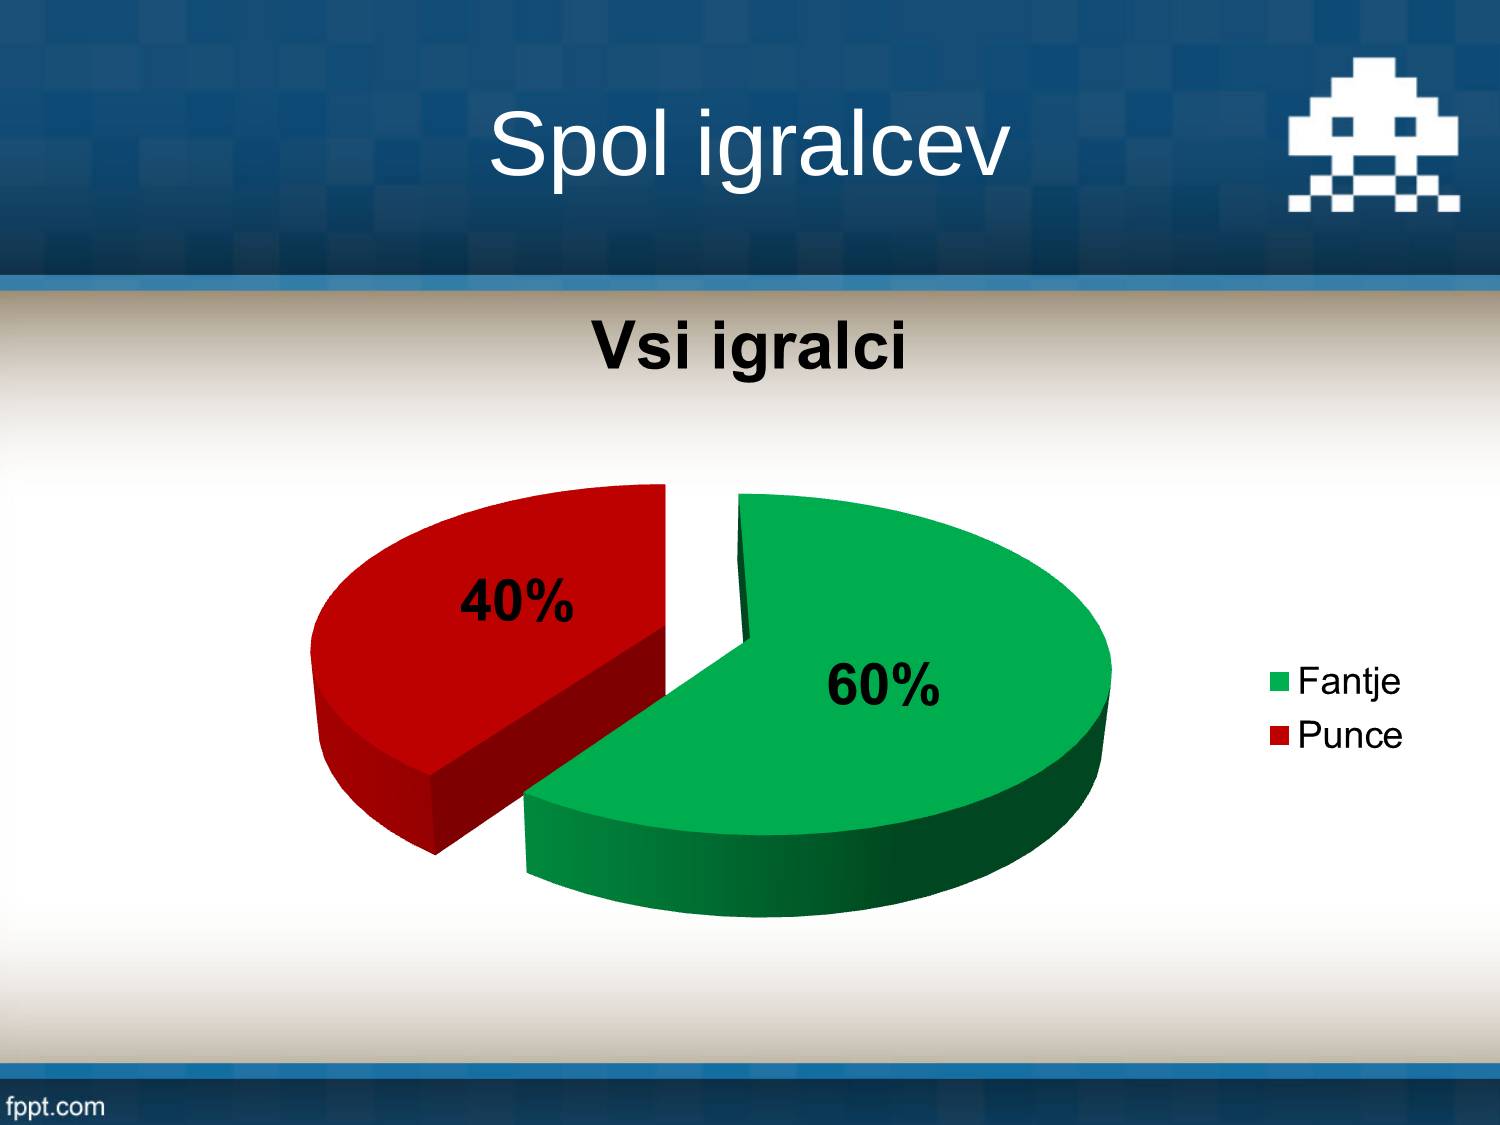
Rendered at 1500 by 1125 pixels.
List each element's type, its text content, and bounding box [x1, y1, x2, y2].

picture [0, 0, 1500, 1125]
chart [68, 282, 1436, 1042]
title Spol igralcev [75, 45, 1425, 233]
